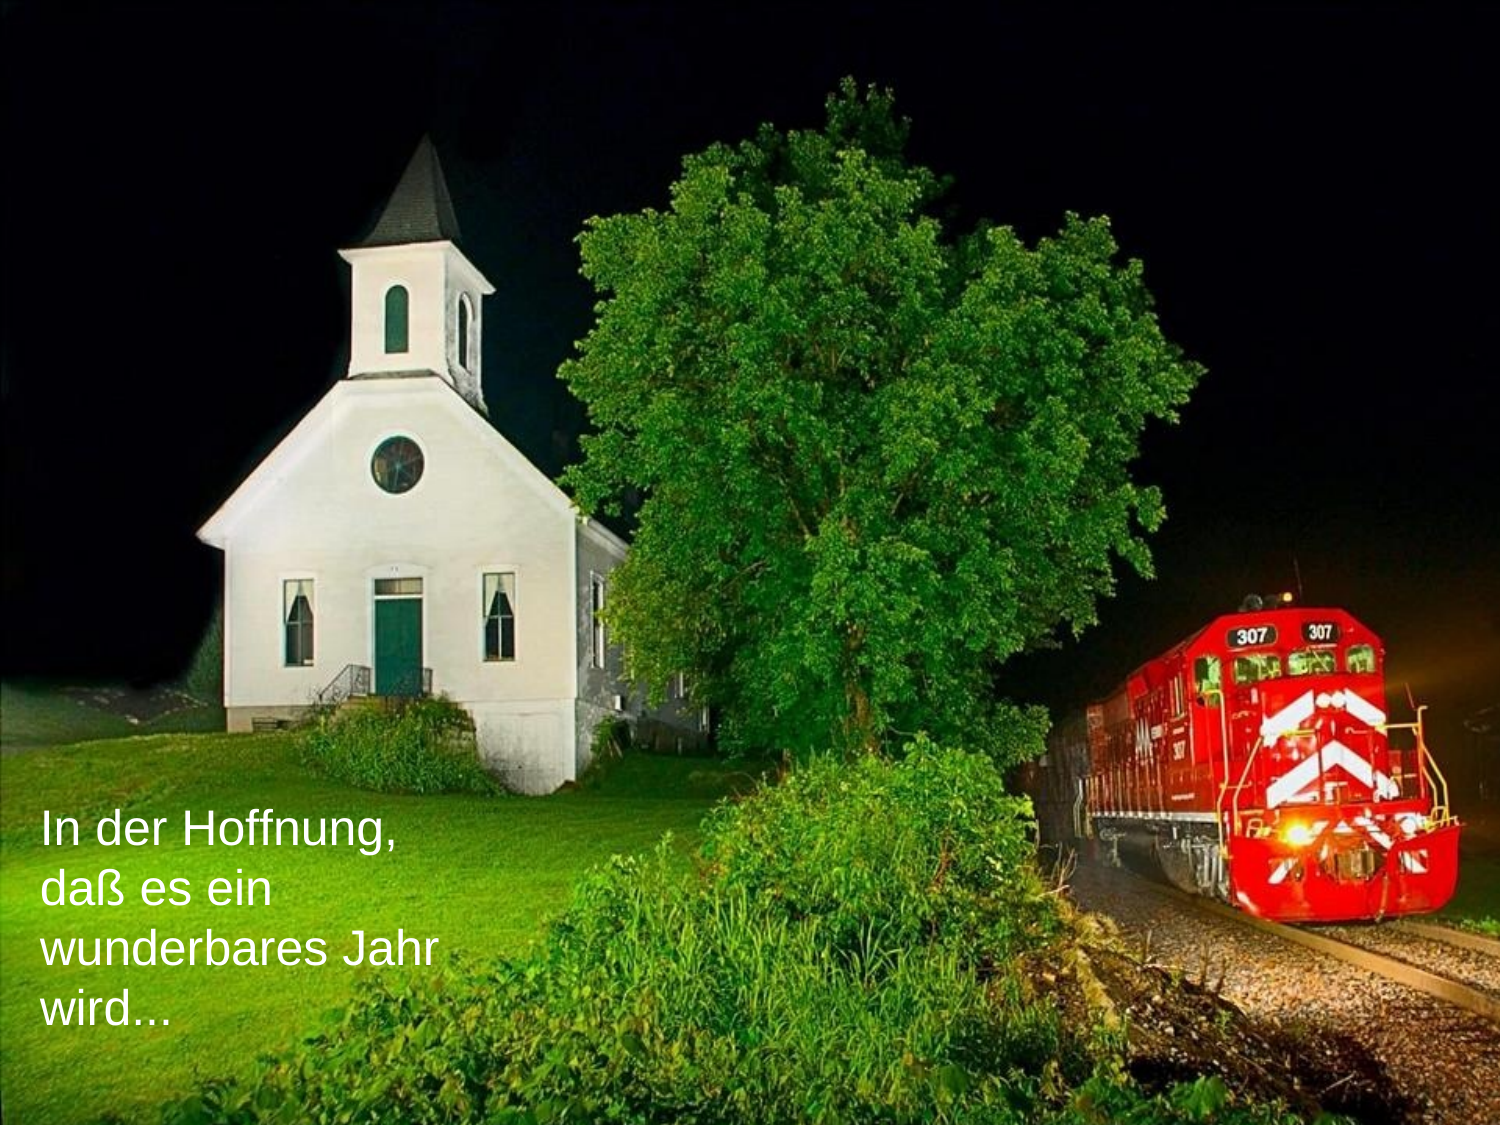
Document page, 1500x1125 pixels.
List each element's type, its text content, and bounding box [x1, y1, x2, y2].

text_box In der Hoffnung, daß es ein wunderbares Jahr wird... [24, 787, 474, 1043]
picture [0, 0, 1500, 1125]
